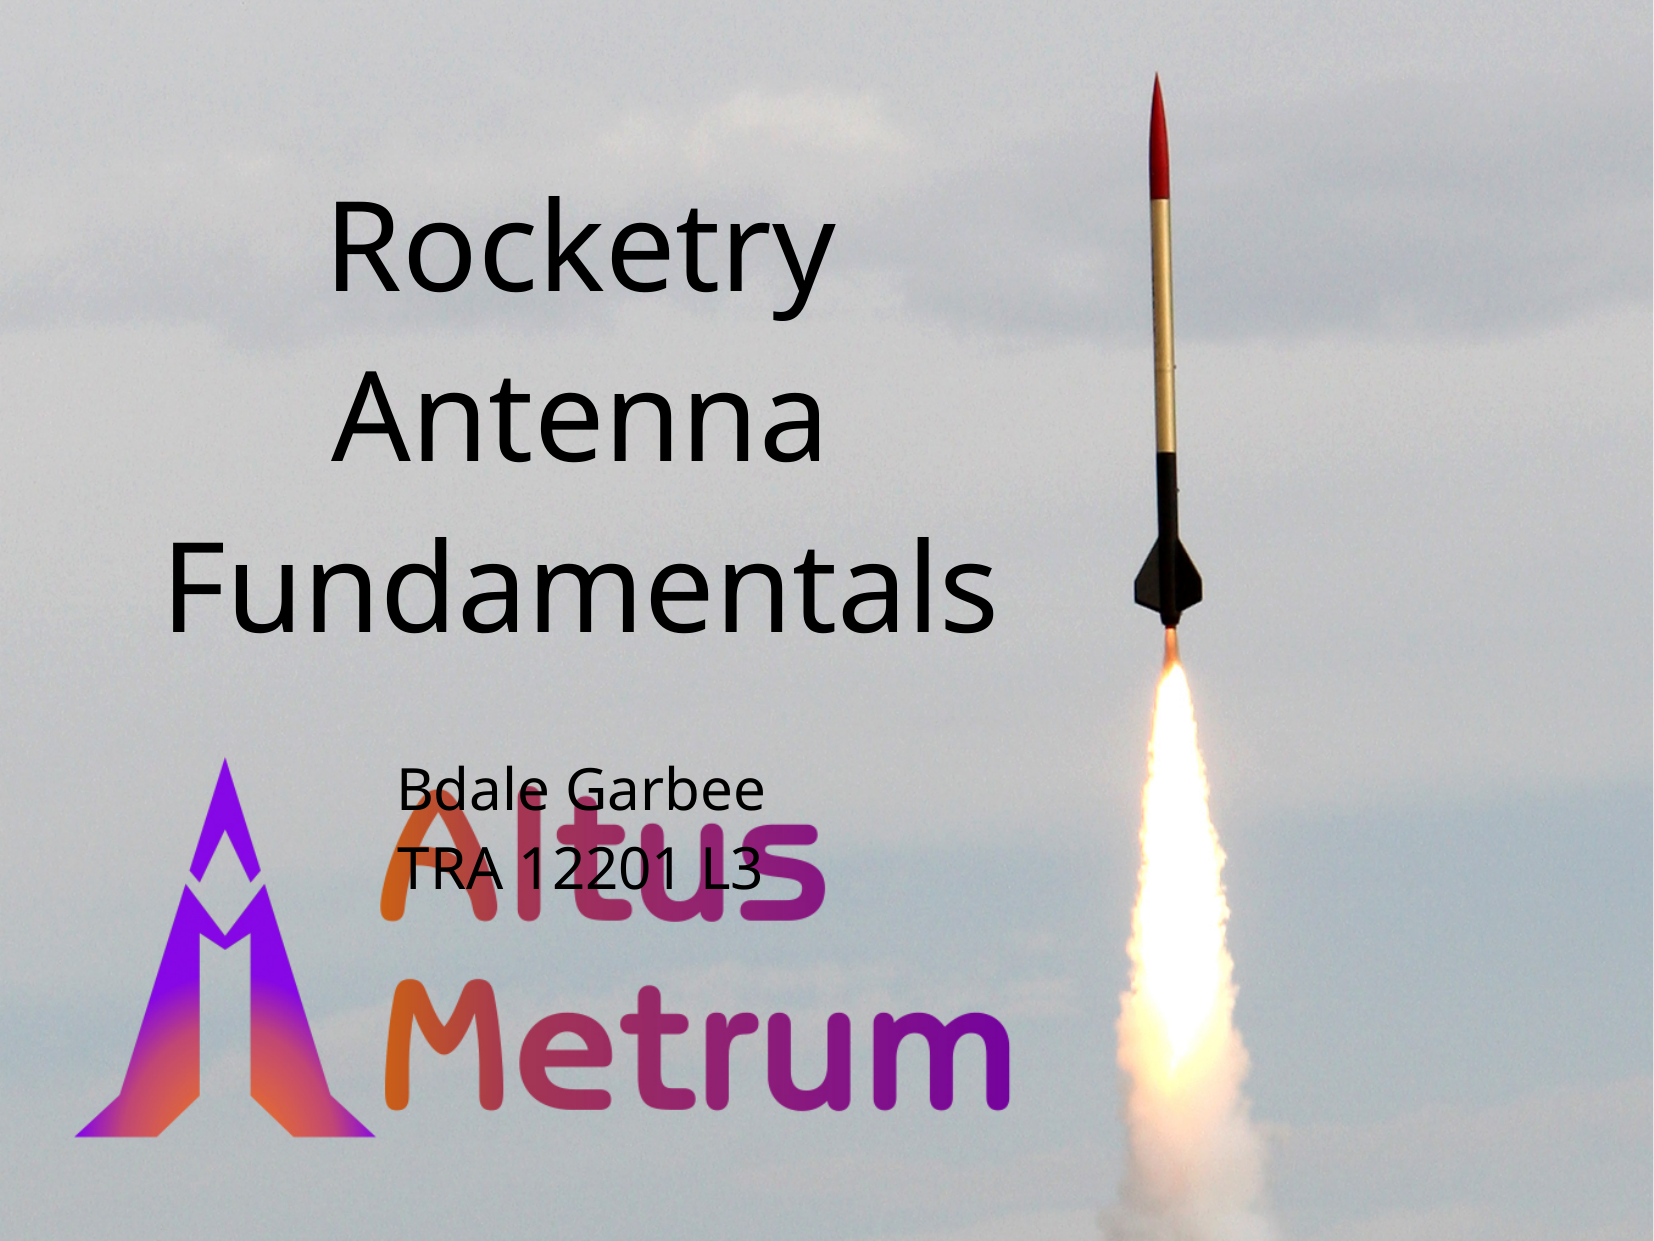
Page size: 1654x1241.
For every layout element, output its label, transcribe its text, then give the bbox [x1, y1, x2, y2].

text_box Rocketry Antenna Fundamentals Bdale Garbee TRA 12201 L3 [74, 150, 1088, 715]
picture [0, 0, 1654, 1241]
